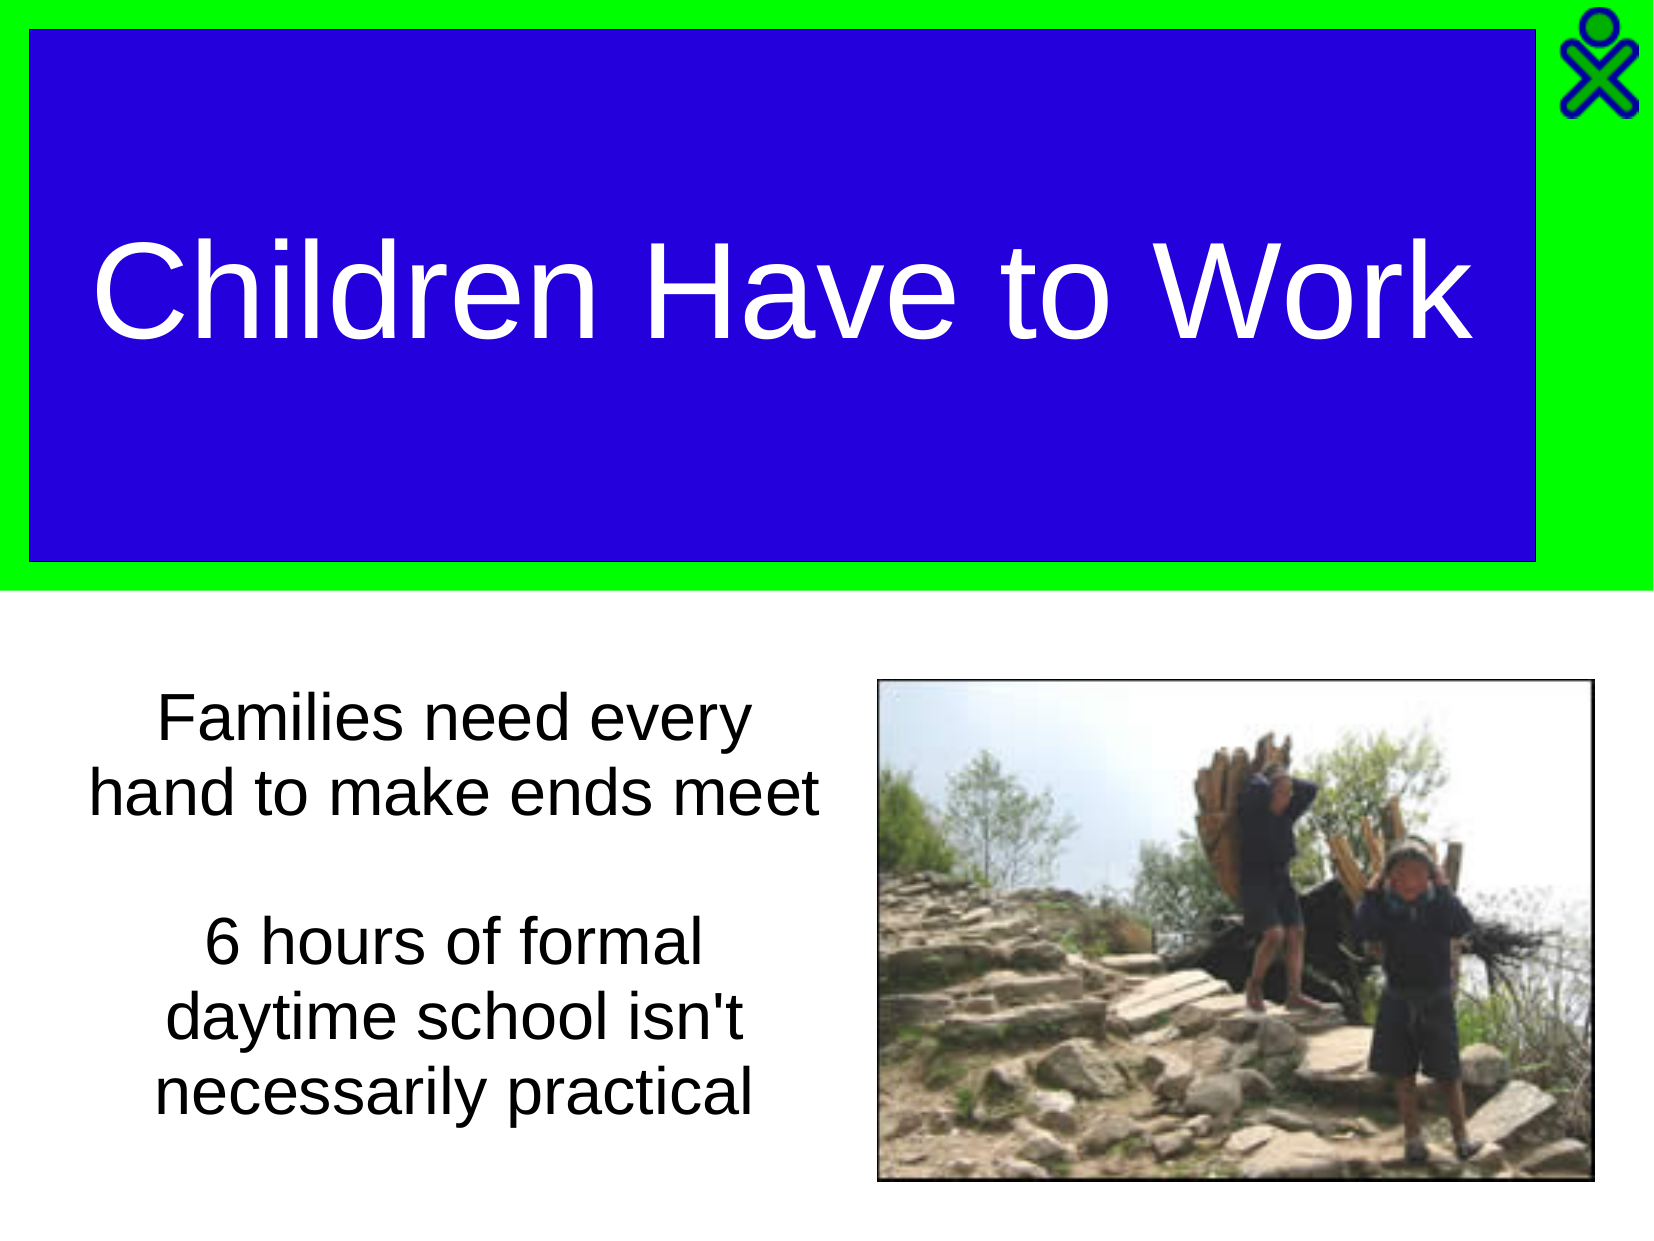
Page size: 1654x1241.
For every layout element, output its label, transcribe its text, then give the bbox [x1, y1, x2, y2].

subtitle Families need every hand to make ends meet 6 hours of formal daytime school isn't necessarily practical [82, 627, 827, 1182]
picture [877, 679, 1595, 1182]
picture [1559, 7, 1639, 119]
title Children Have to Work [59, 56, 1506, 525]
